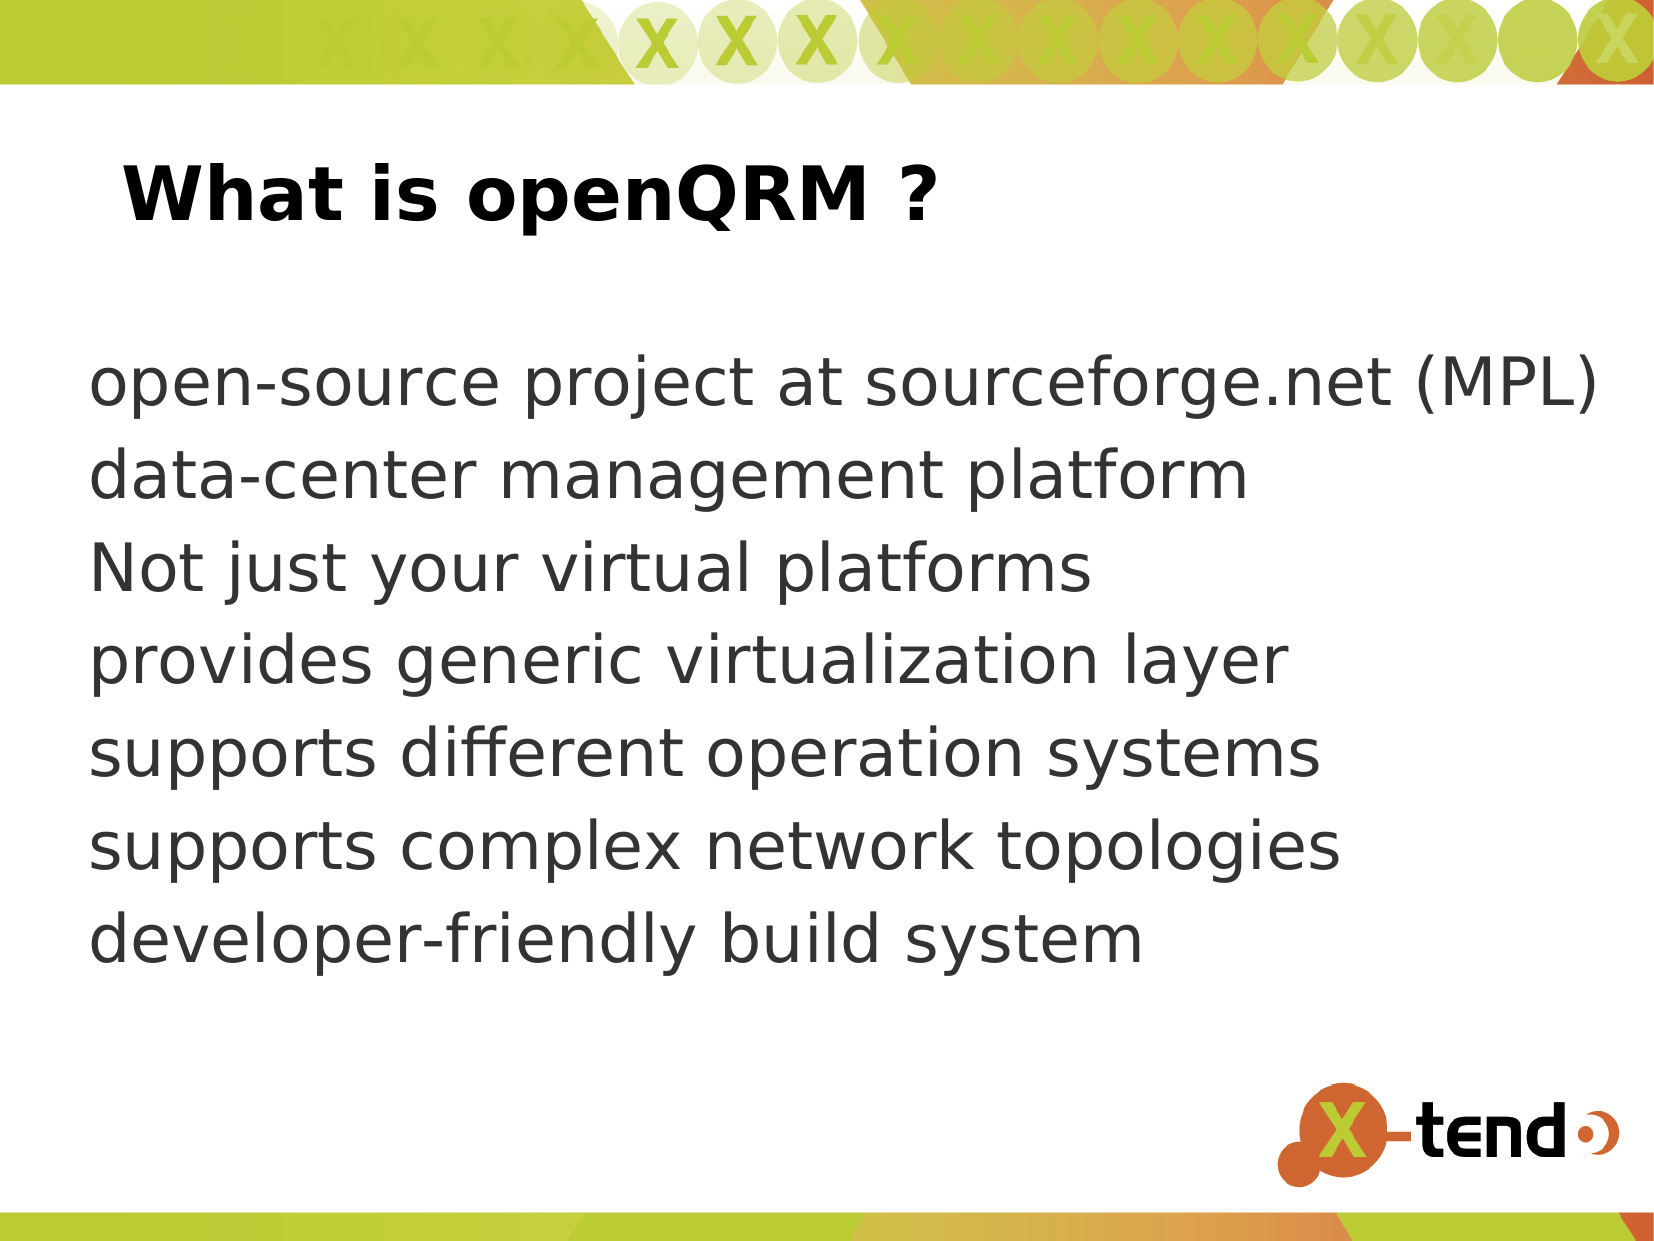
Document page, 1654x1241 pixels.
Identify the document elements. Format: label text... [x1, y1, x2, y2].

picture [0, 0, 1654, 1241]
text_box open-source project at sourceforge.net (MPL) data-center management platform Not just your virtual platforms provides generic virtualization layer supports different operation systems supports complex network topologies developer-friendly build system [86, 343, 1654, 1181]
title What is openQRM ? [121, 91, 1534, 299]
